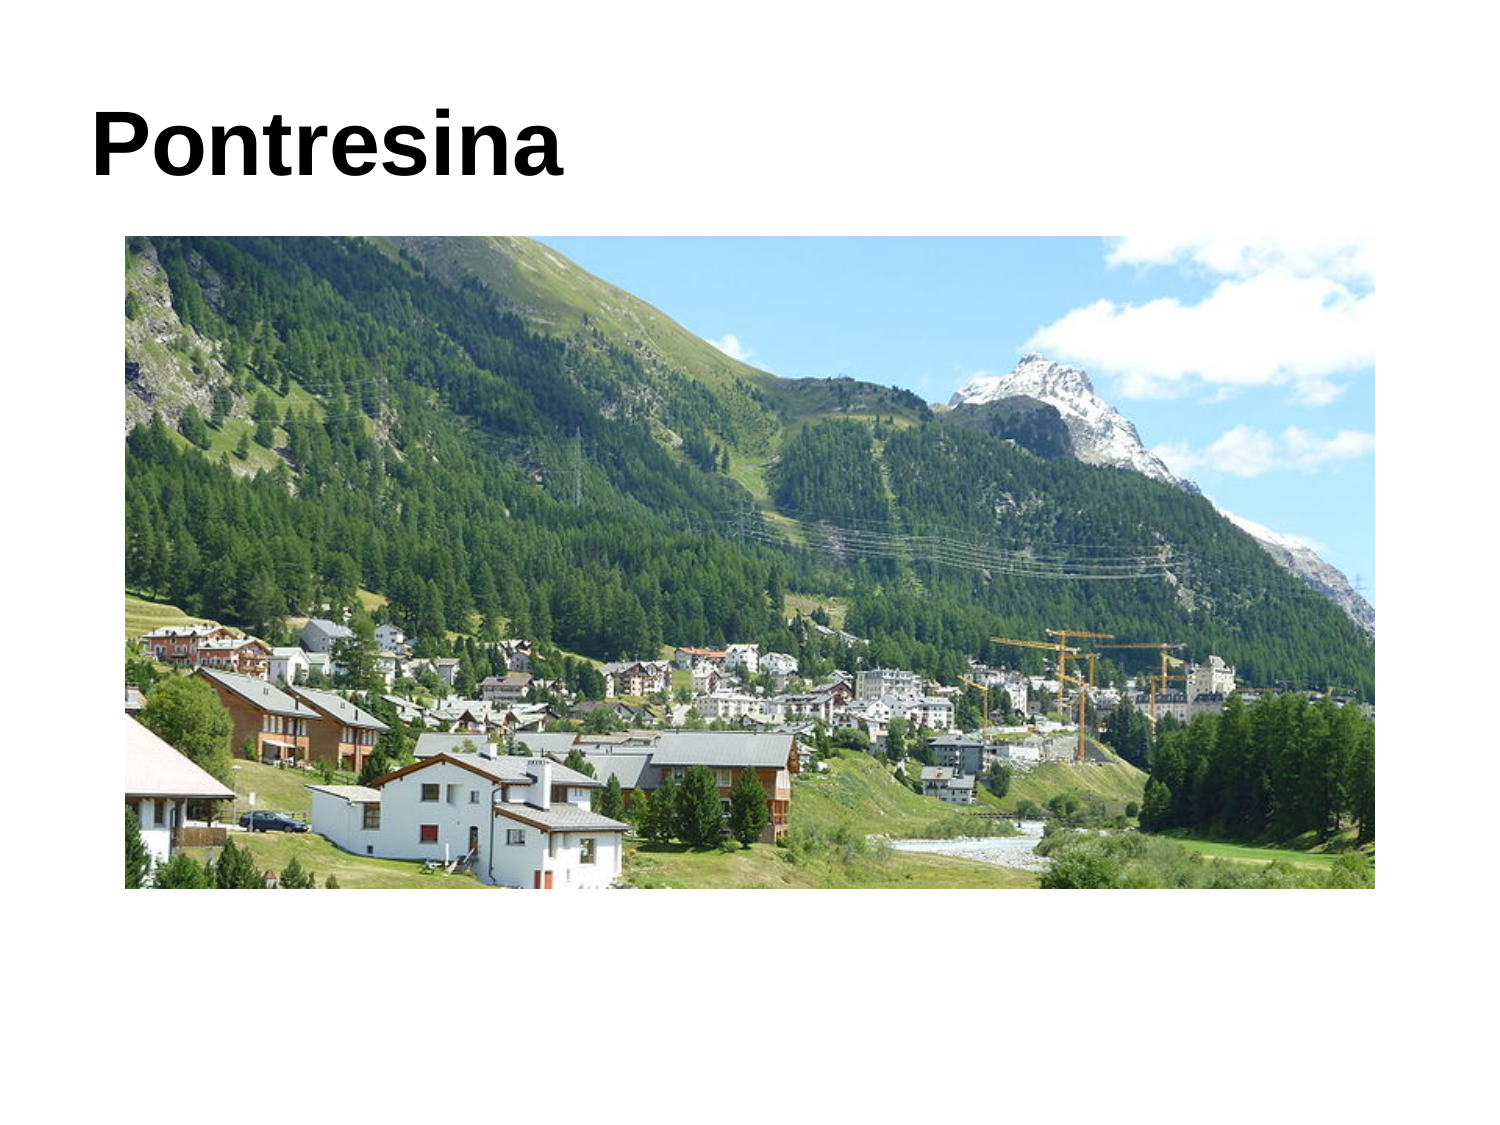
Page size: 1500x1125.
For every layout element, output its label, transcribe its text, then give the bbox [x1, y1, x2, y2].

picture [125, 236, 1375, 889]
title Pontresina [75, 45, 1426, 233]
